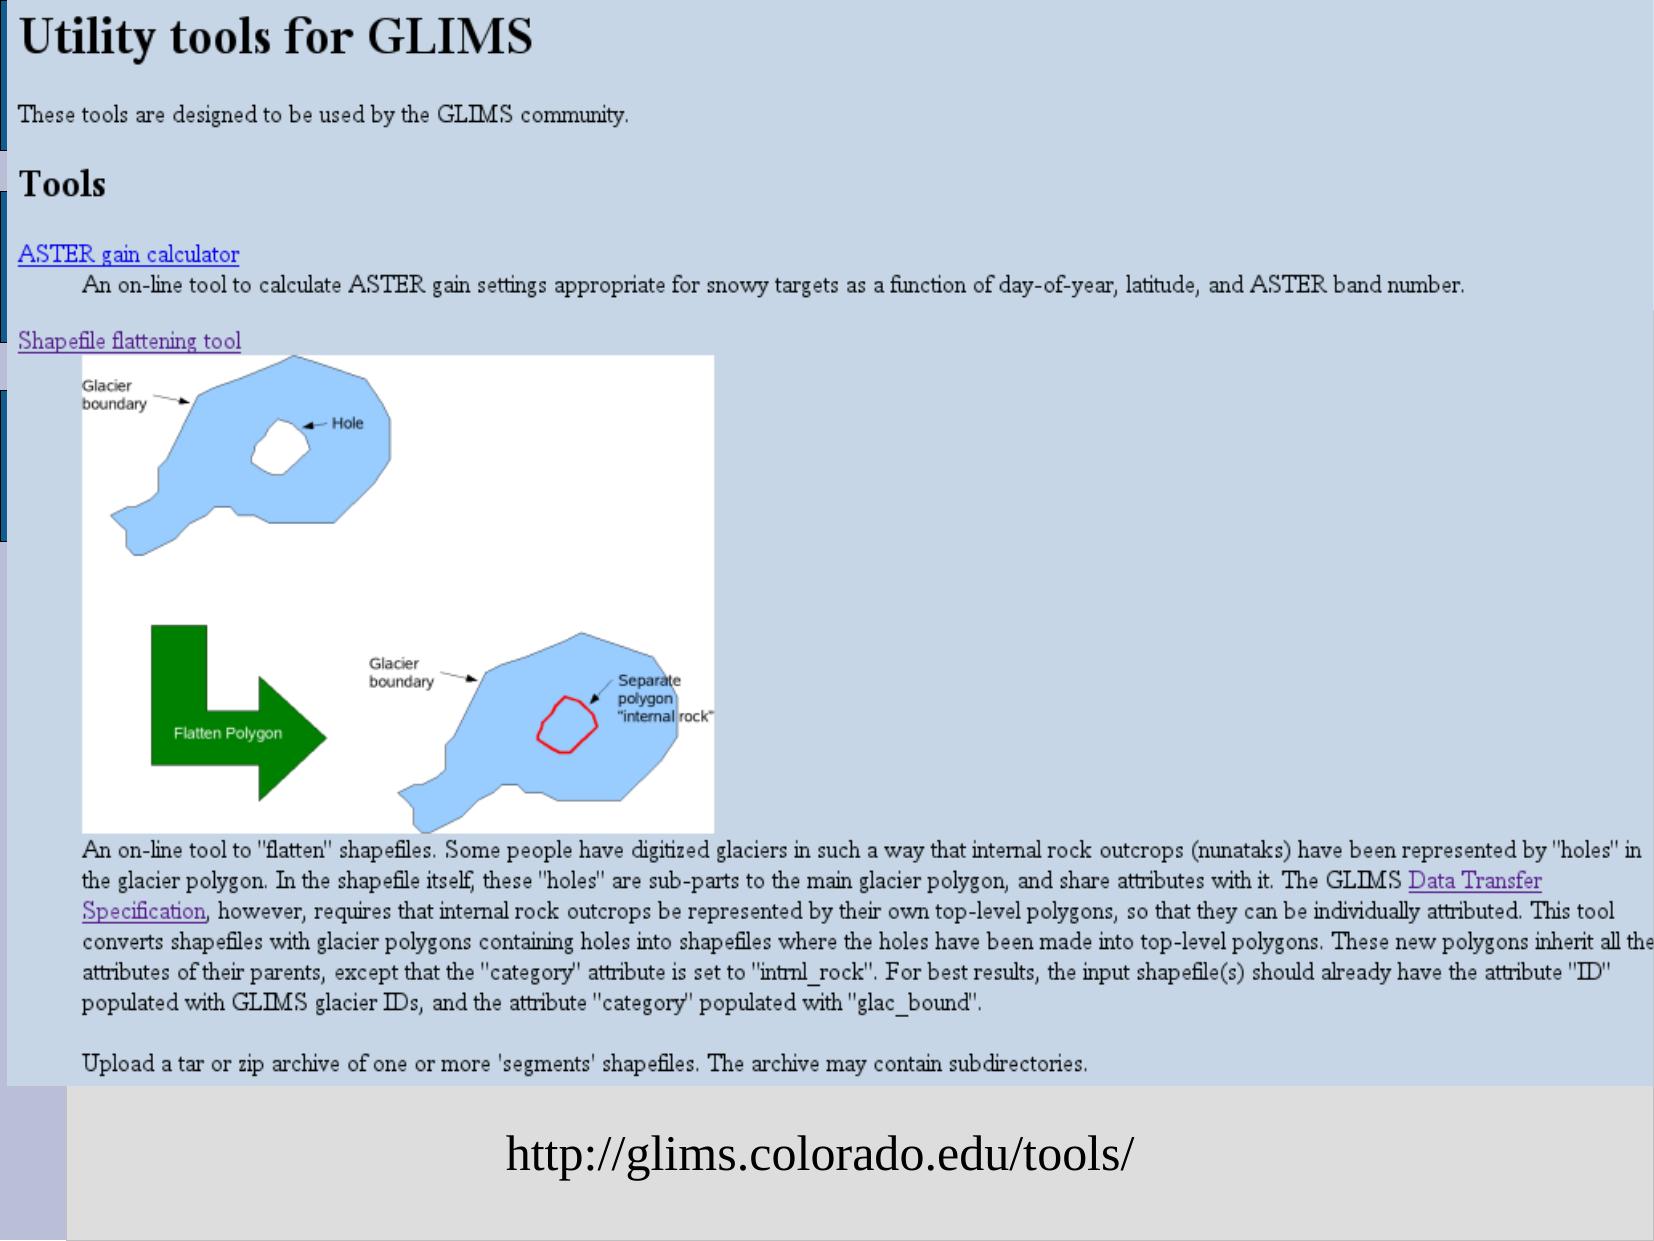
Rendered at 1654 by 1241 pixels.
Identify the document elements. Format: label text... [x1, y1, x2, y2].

picture [7, 0, 1654, 1086]
text_box http://glims.colorado.edu/tools/ [372, 1125, 1269, 1182]
